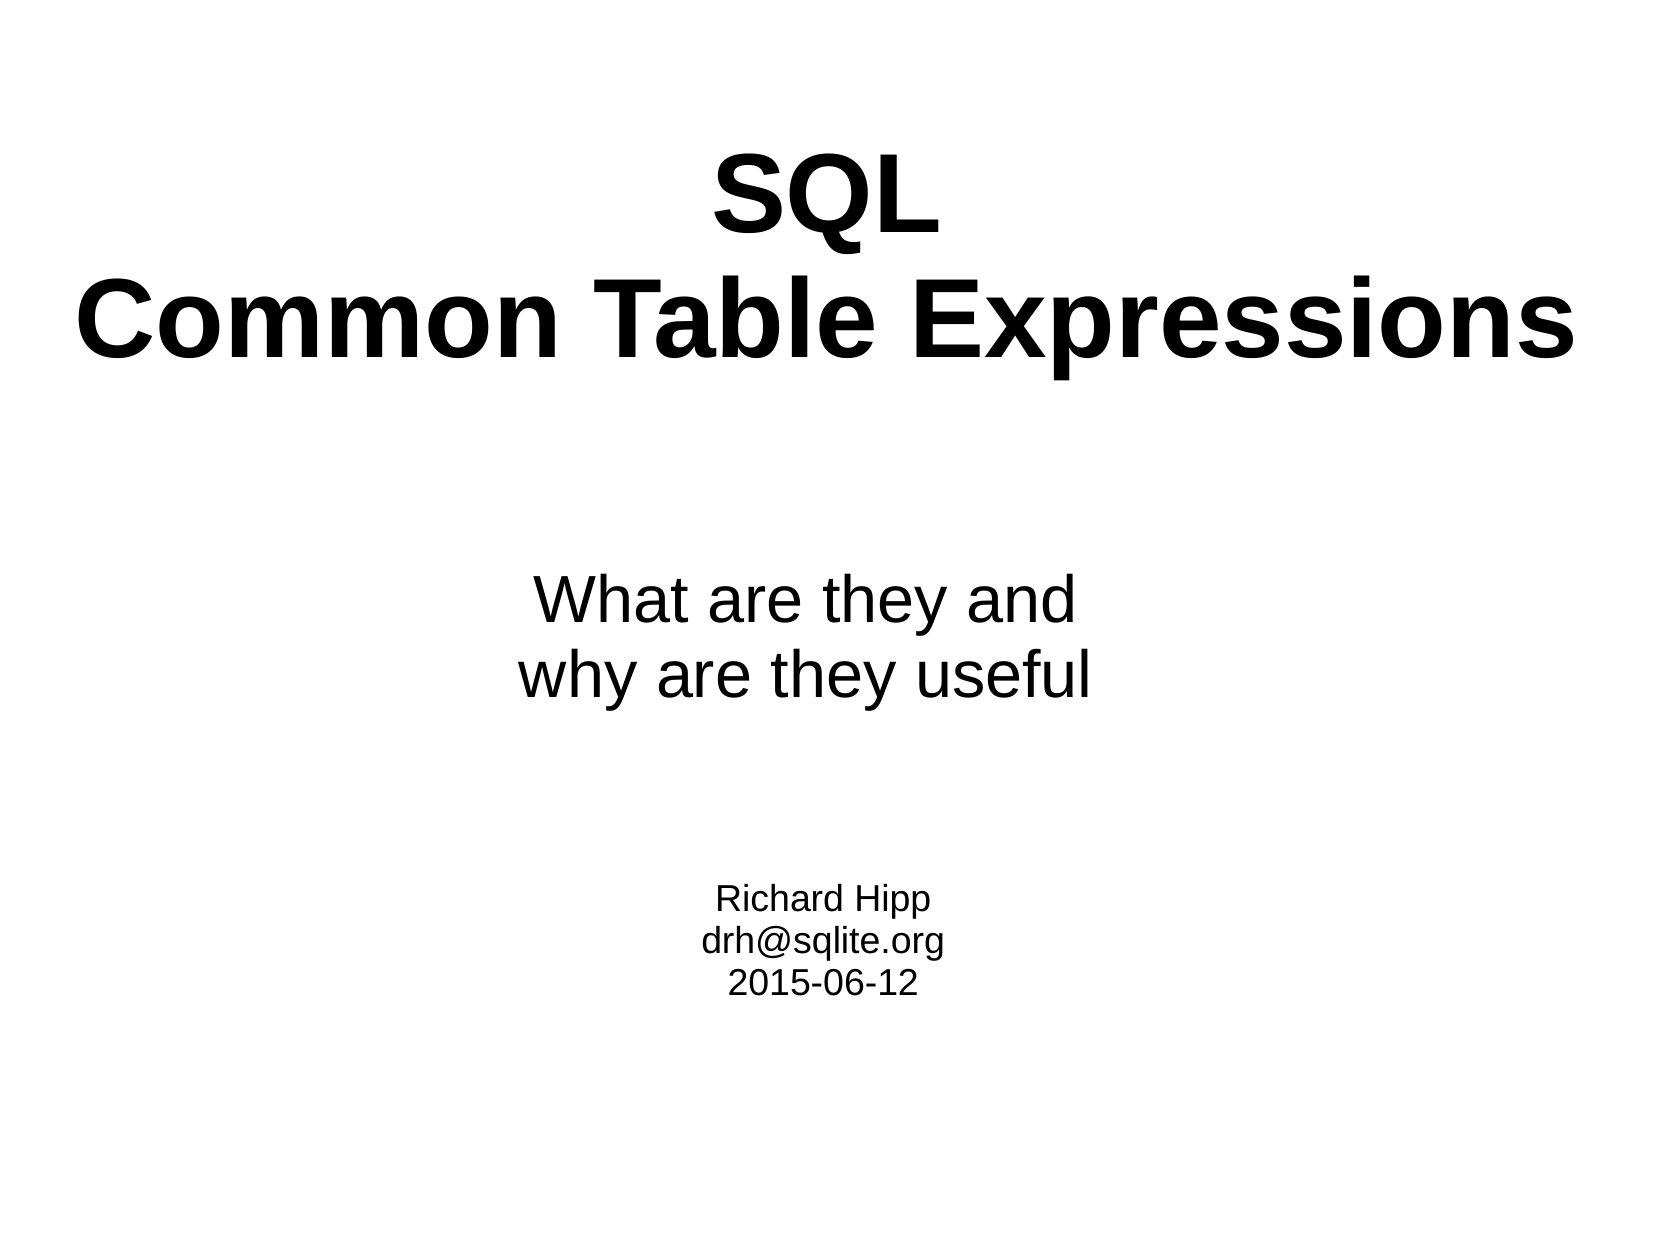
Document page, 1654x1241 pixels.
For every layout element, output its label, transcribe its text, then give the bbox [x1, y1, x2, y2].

text_box SQL Common Table Expressions [60, 123, 1594, 391]
text_box Richard Hipp drh@sqlite.org 2015-06-12 [686, 870, 961, 1011]
text_box What are they and why are they useful [504, 555, 1111, 720]
